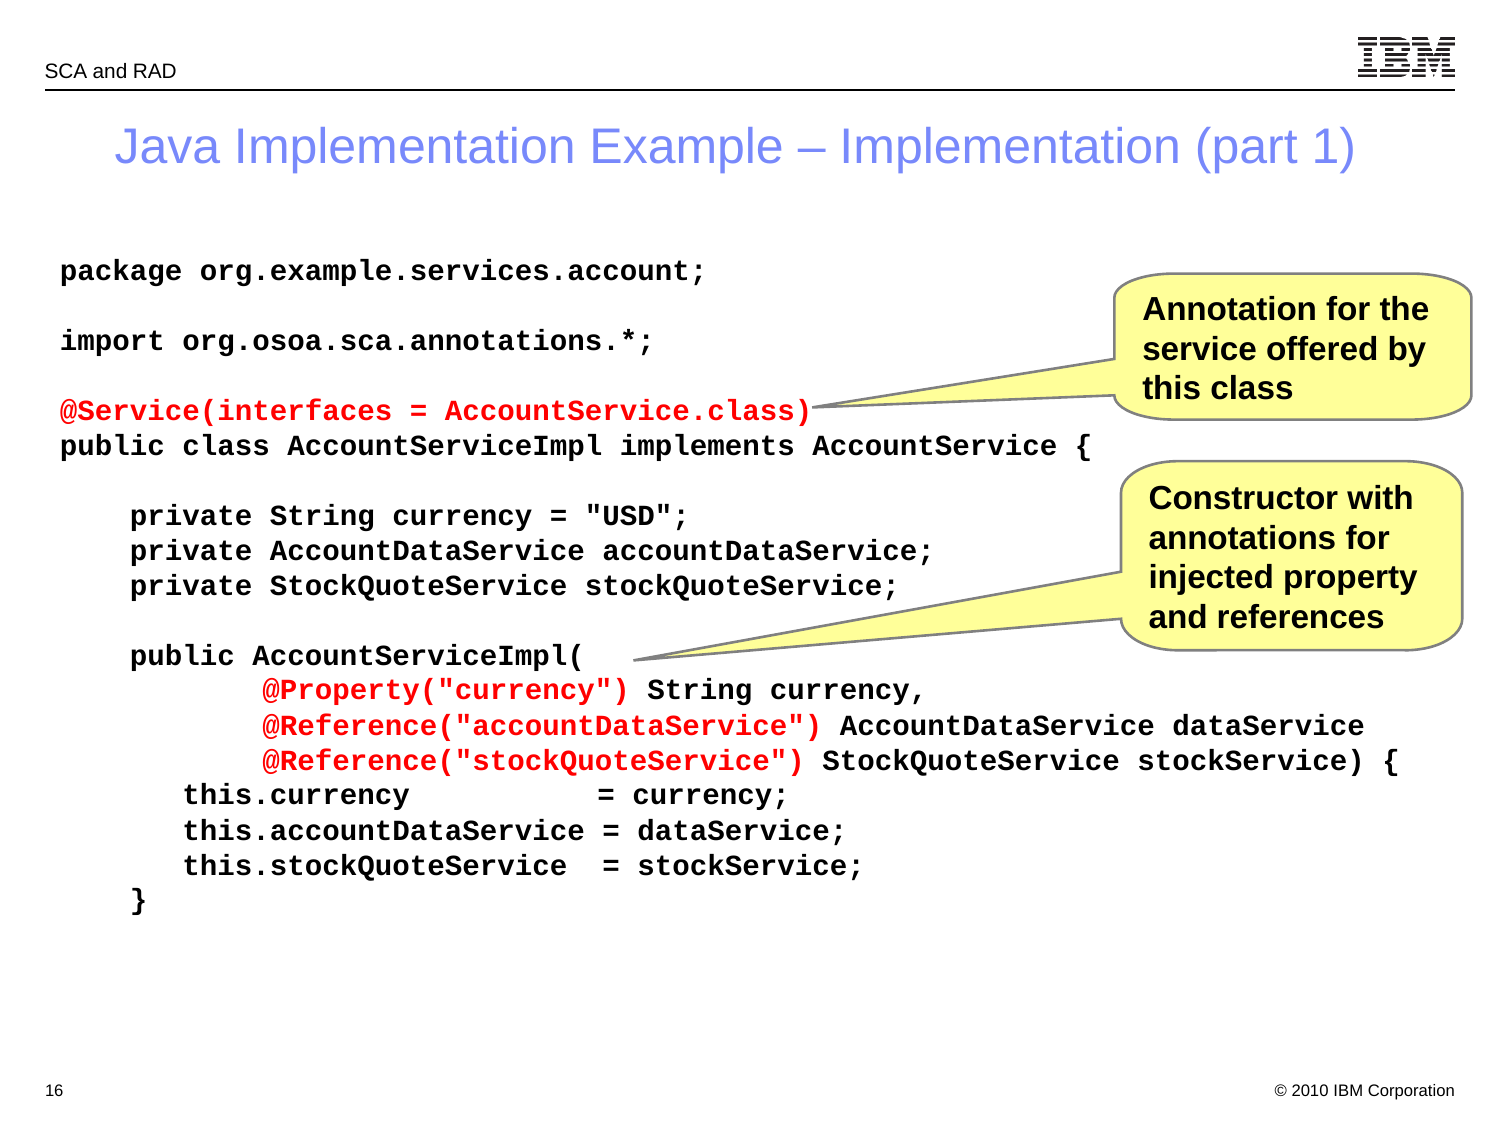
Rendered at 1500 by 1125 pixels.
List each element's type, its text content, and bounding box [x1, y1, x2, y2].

text_box Annotation for the service offered by this class [812, 273, 1472, 420]
text_box package org.example.services.account; import org.osoa.sca.annotations.*; @Service(interfaces = AccountService.class) public class AccountServiceImpl implements AccountService { private String currency = "USD"; private AccountDataService accountDataService; private StockQuoteService stockQuoteService; public AccountServiceImpl( @Property("currency") String currency, @Reference("accountDataService") AccountDataService dataService, @Reference("stockQuoteService") StockQuoteService stockService) { this.currency = currency; this.accountDataService = dataService; this.stockQuoteService = stockService; } [45, 243, 1447, 1012]
picture [1358, 37, 1455, 77]
title Java Implementation Example – Implementation (part 1) [99, 112, 1414, 182]
text_box Constructor with annotations for injected property and references [633, 461, 1463, 661]
